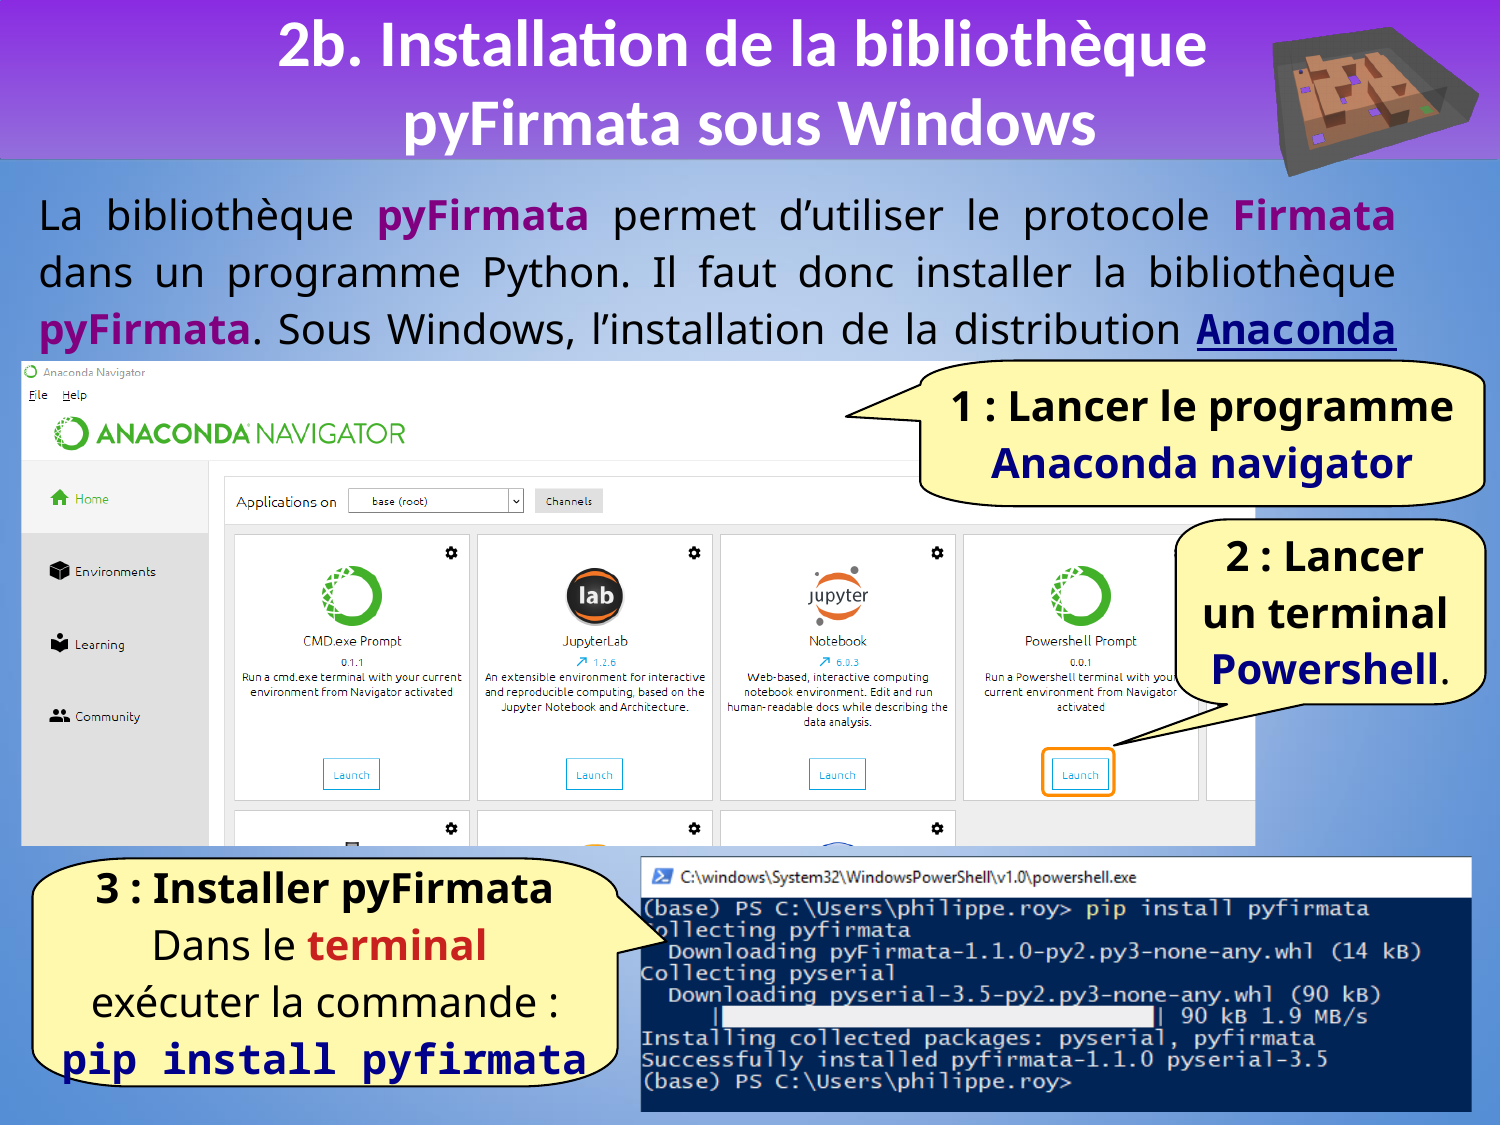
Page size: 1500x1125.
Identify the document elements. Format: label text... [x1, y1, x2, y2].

text_box 2 : Lancer un terminal Powershell. [1113, 519, 1486, 746]
text_box 3 : Installer pyFirmata Dans le terminal exécuter la commande : pip install pyfirmata [32, 858, 667, 1087]
text_box 1 : Lancer le programme Anaconda navigator [845, 360, 1485, 507]
text_box 2b. Installation de la bibliothèque pyFirmata sous Windows [0, 0, 1500, 159]
text_box La bibliothèque pyFirmata permet d’utiliser le protocole Firmata dans un programme Python. Il faut donc installer la bibliothèque pyFirmata. Sous Windows, l’installation de la distribution Anaconda est une solution simple et efficace de mettre en place un environnement Python. [23, 178, 1412, 361]
picture [0, 27, 1500, 1125]
